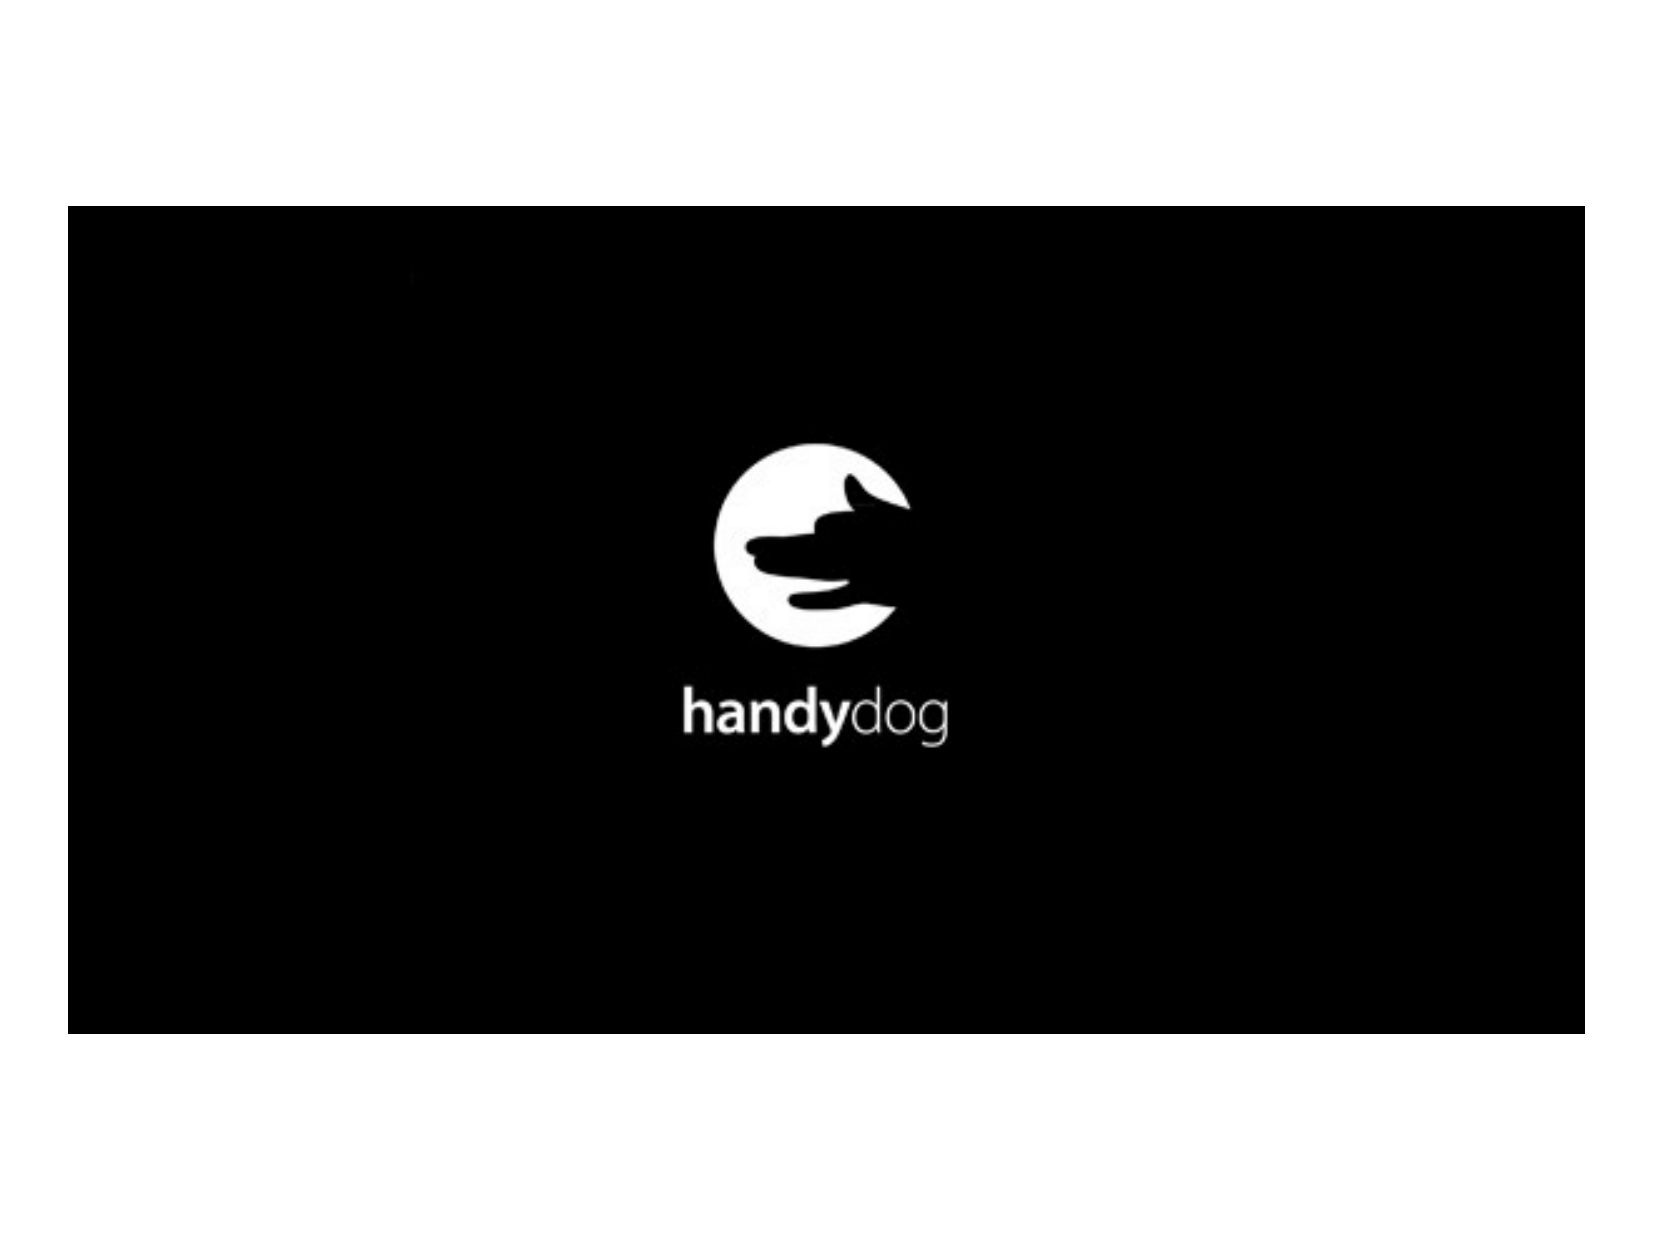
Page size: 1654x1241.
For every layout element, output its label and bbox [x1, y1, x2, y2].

picture [68, 206, 1585, 1034]
